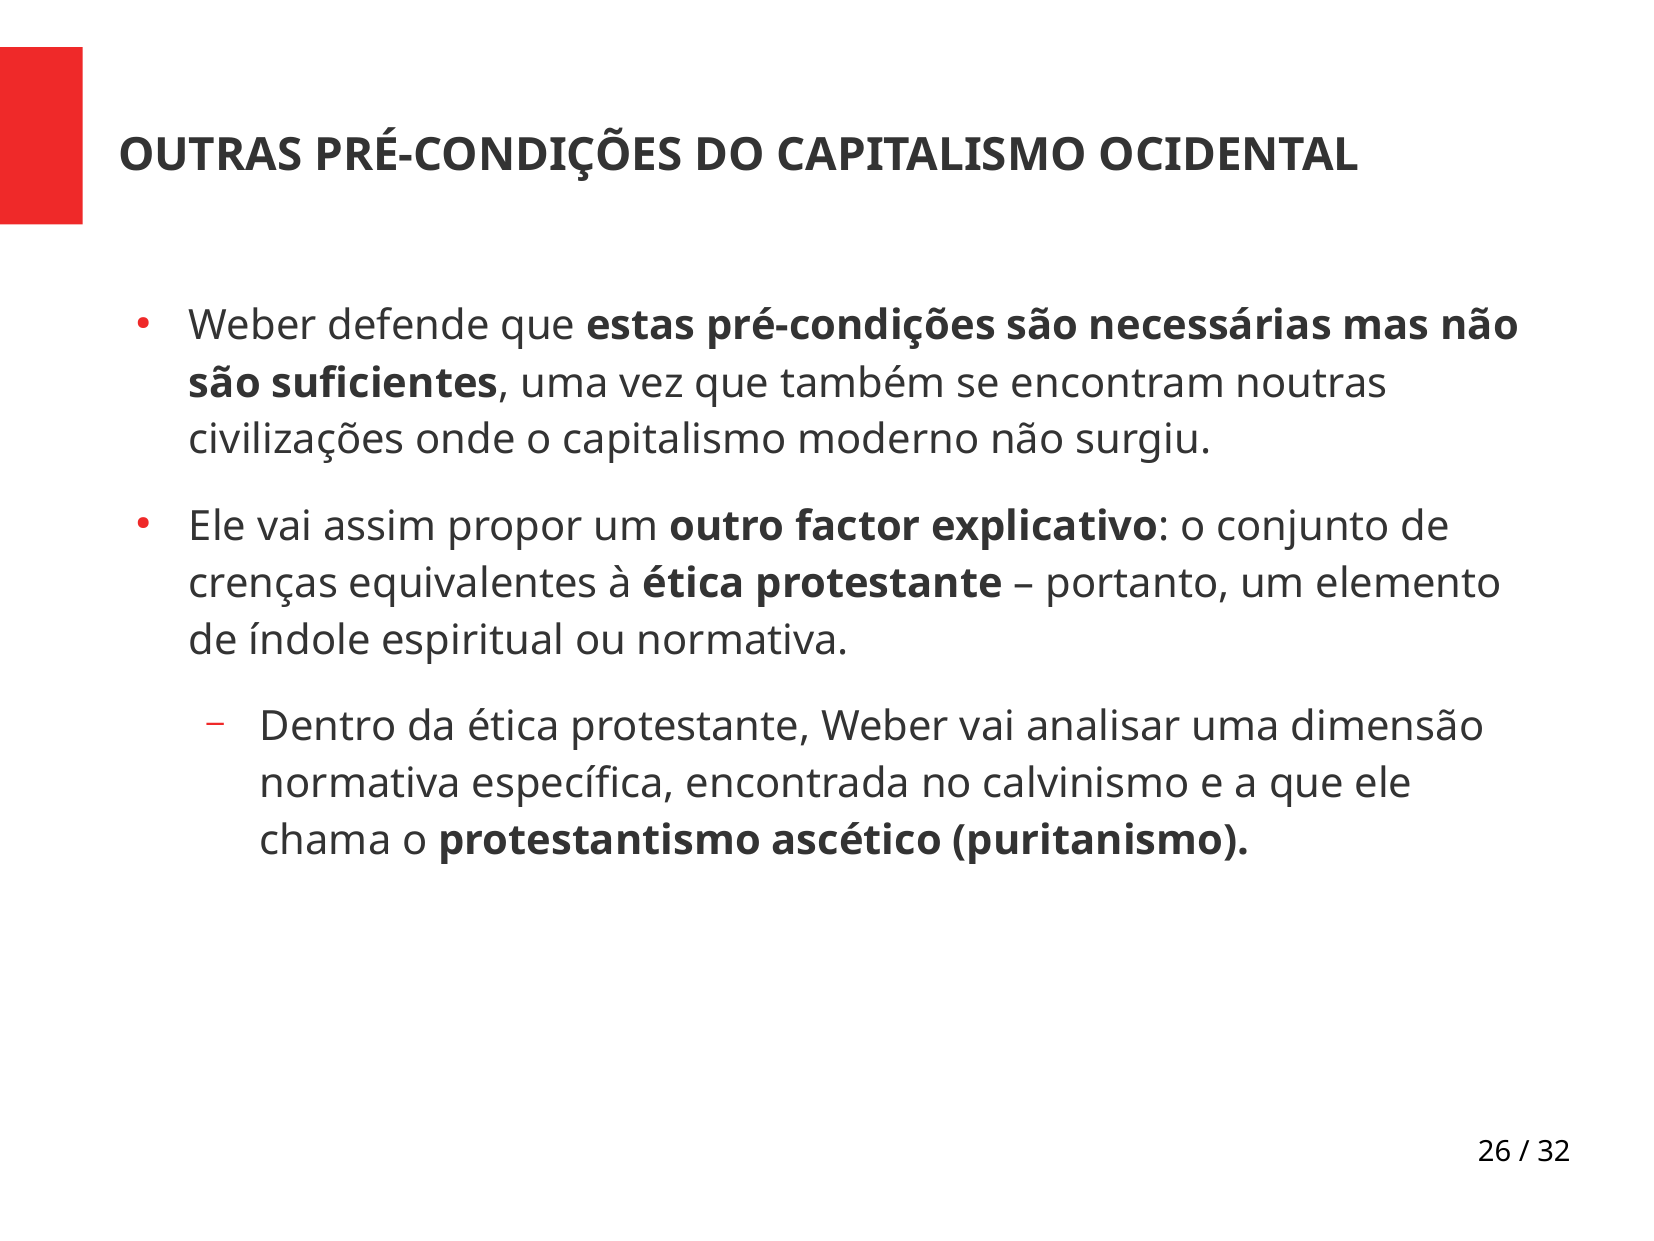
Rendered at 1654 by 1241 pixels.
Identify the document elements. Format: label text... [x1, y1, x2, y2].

title OUTRAS PRÉ-CONDIÇÕES DO CAPITALISMO OCIDENTAL [118, 49, 1571, 257]
list Weber defende que estas pré-condições são necessárias mas não são suficientes, uma vez que também se encontram noutras civilizações onde o capitalismo moderno não surgiu. Ele vai assim propor um outro factor explicativo: o conjunto de crenças equivalentes à ética protestante – portanto, um elemento de índole espiritual ou normativa. Dentro da ética protestante, Weber vai analisar uma dimensão normativa específica, encontrada no calvinismo e a que ele chama o protestantismo ascético (puritanismo). [118, 295, 1536, 1015]
